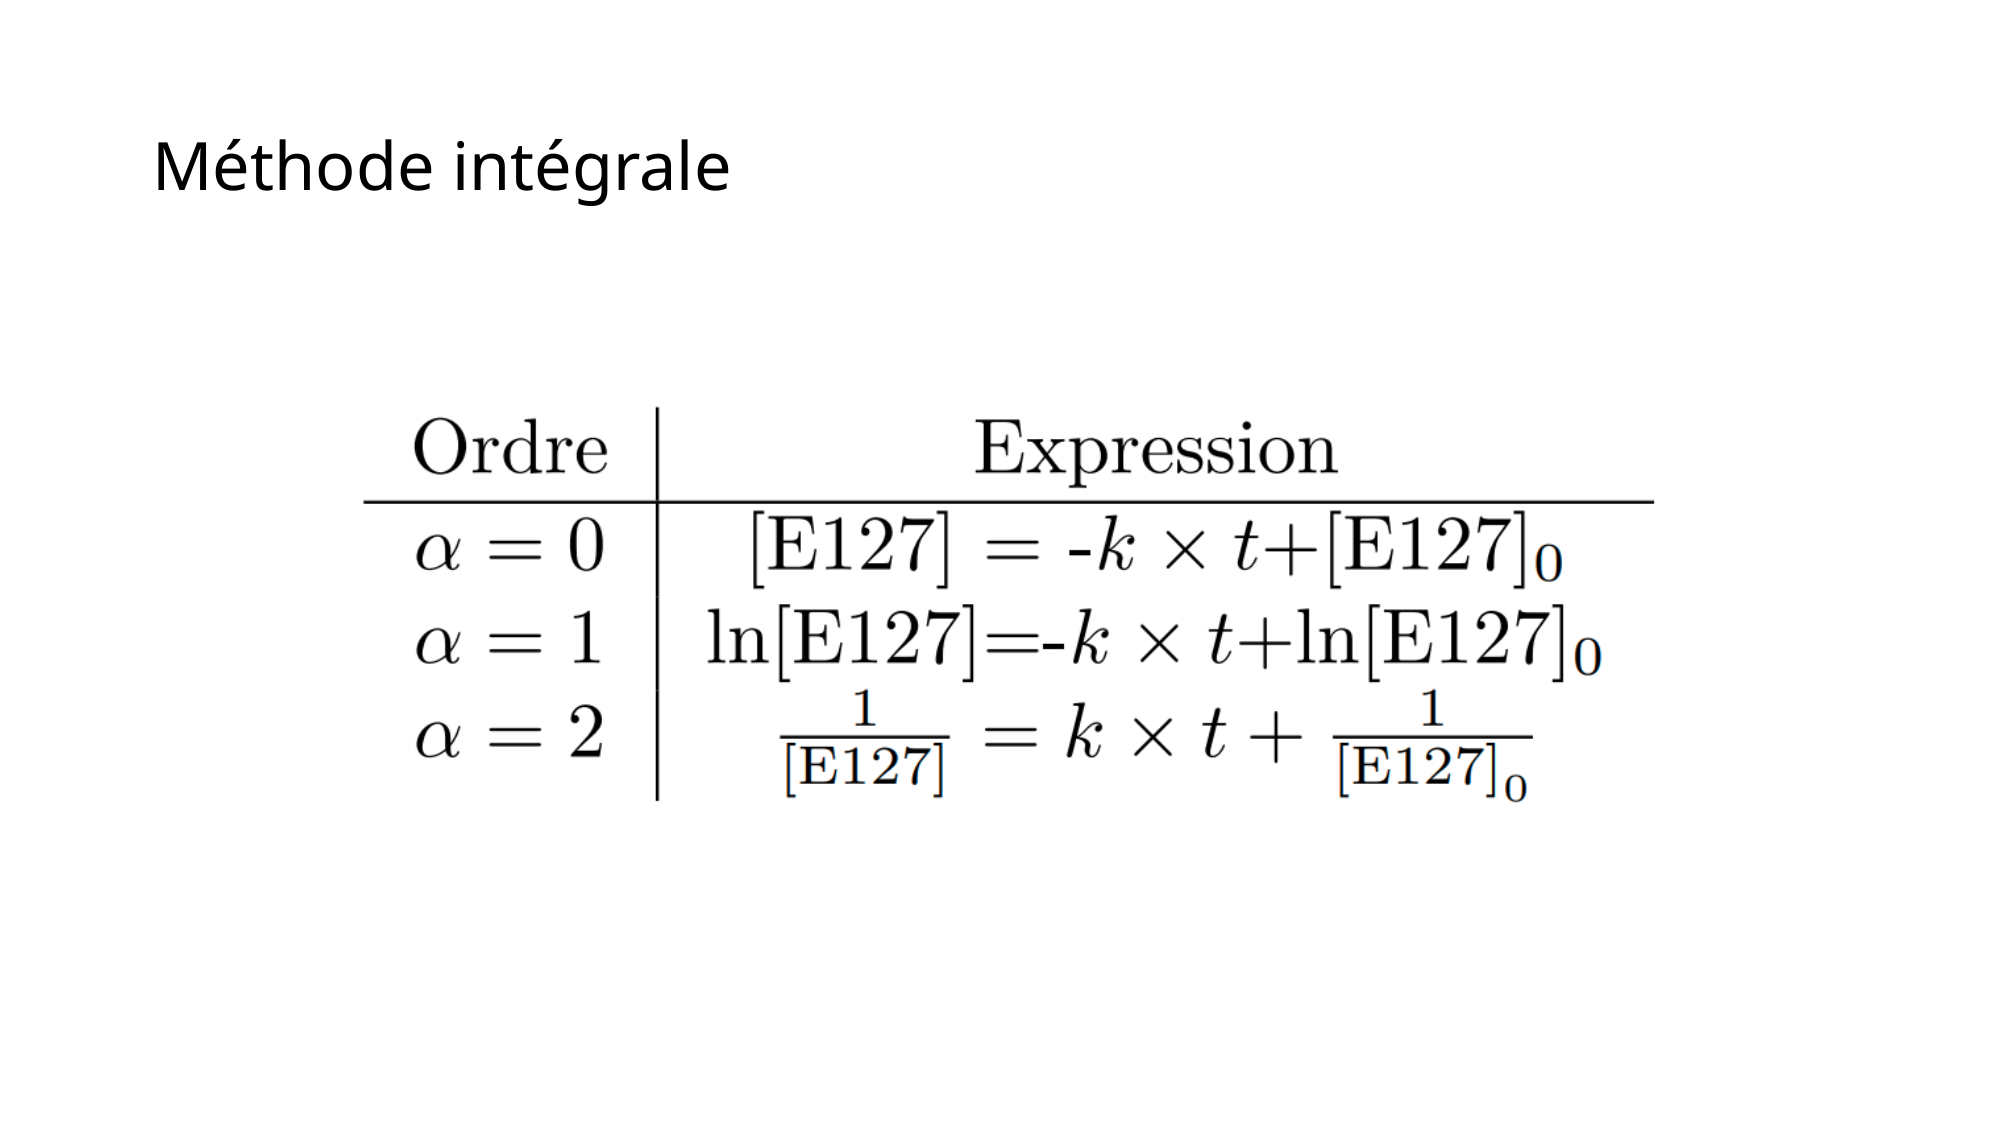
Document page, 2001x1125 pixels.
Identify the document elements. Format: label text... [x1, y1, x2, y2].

picture [328, 372, 1674, 838]
title Méthode intégrale [137, 59, 1863, 278]
